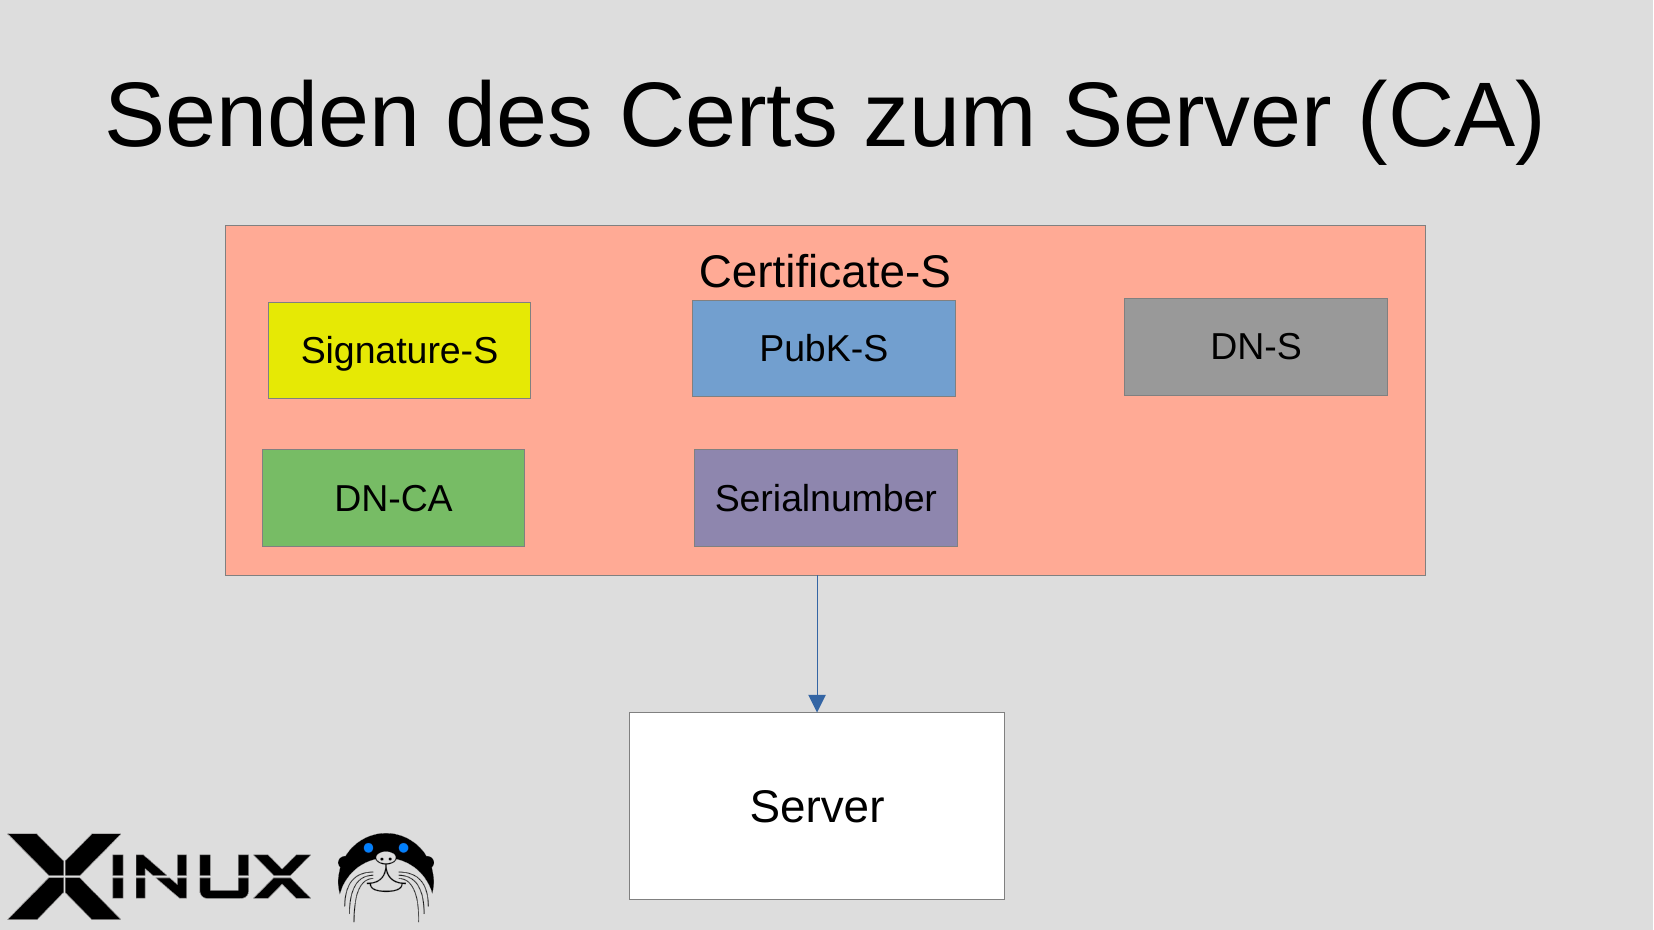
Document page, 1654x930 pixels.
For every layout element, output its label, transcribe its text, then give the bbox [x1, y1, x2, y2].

text_box Serialnumber [694, 449, 958, 547]
title Senden des Certs zum Server (CA) [82, 37, 1571, 193]
text_box DN-CA [262, 449, 525, 547]
text_box DN-S [1124, 298, 1388, 396]
text_box Server [629, 712, 1005, 900]
text_box PubK-S [692, 300, 956, 397]
picture [0, 824, 440, 929]
text_box Certificate-S [225, 225, 1426, 576]
text_box Signature-S [268, 302, 531, 399]
